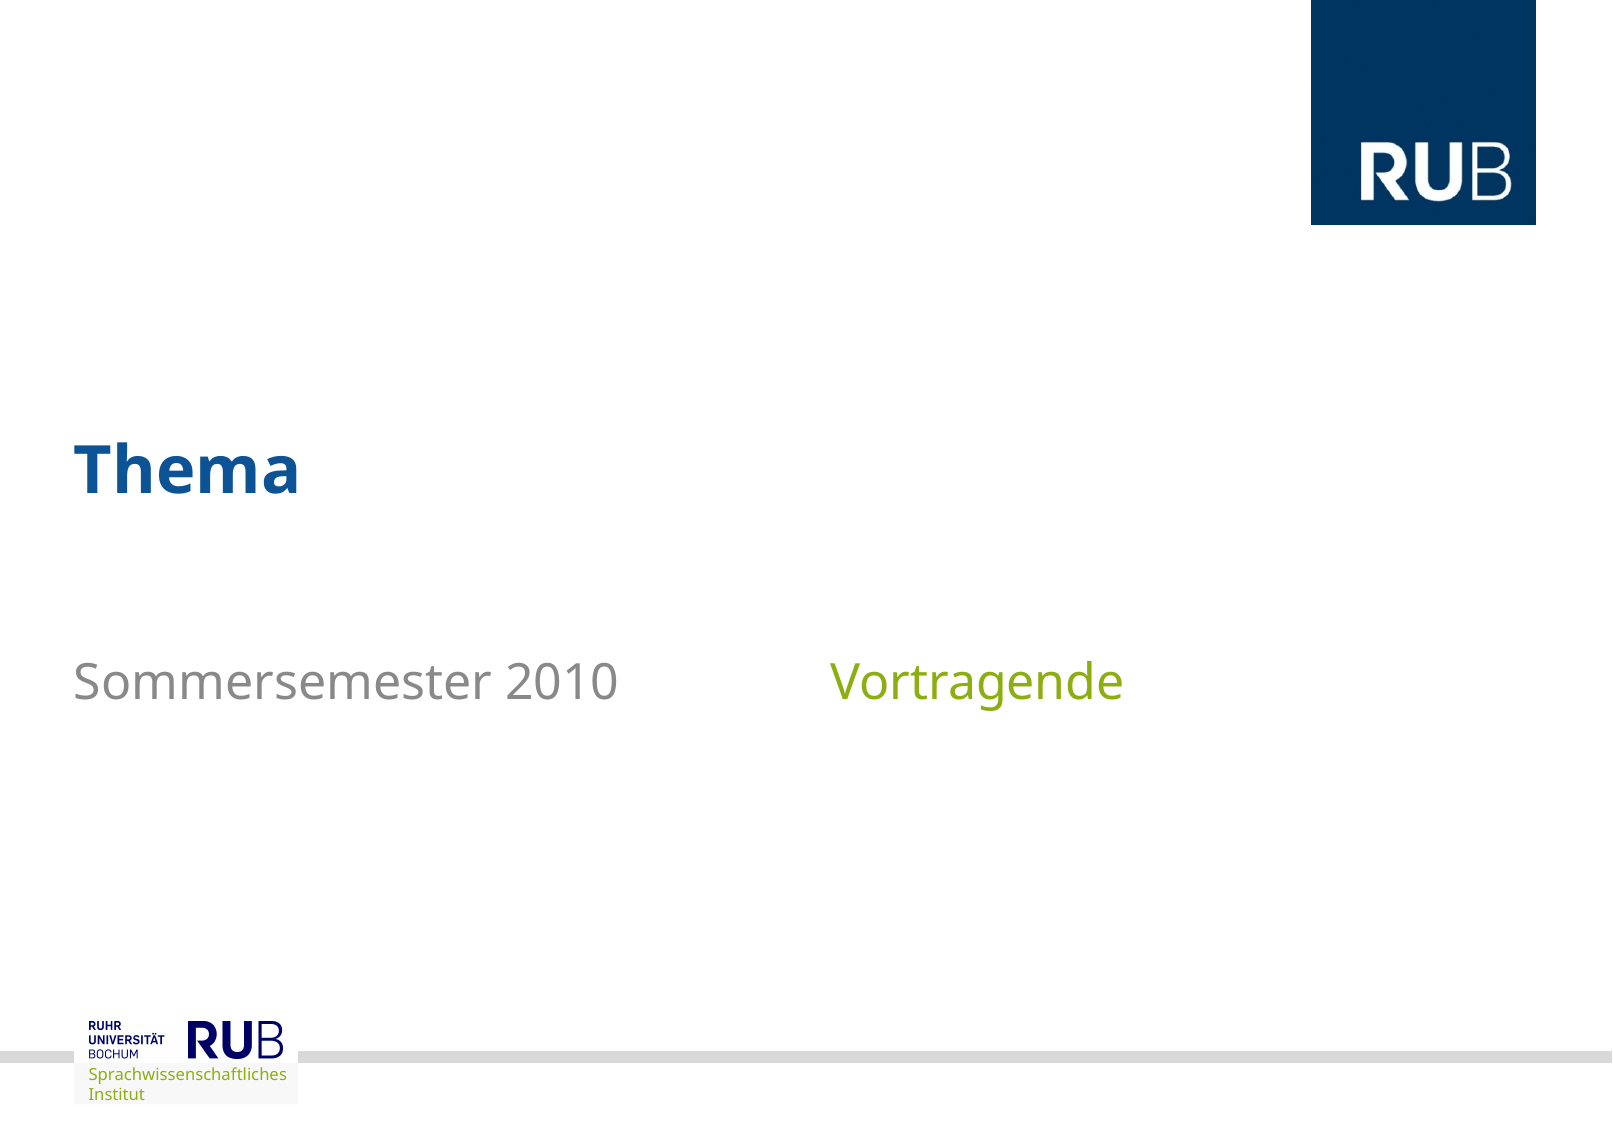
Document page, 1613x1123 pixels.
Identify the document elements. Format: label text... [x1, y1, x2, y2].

picture [89, 1021, 283, 1059]
list Sommersemester 2010 [59, 649, 780, 727]
title Thema [59, 324, 1536, 609]
picture [1311, 0, 1536, 225]
list Vortragende [815, 649, 1536, 727]
